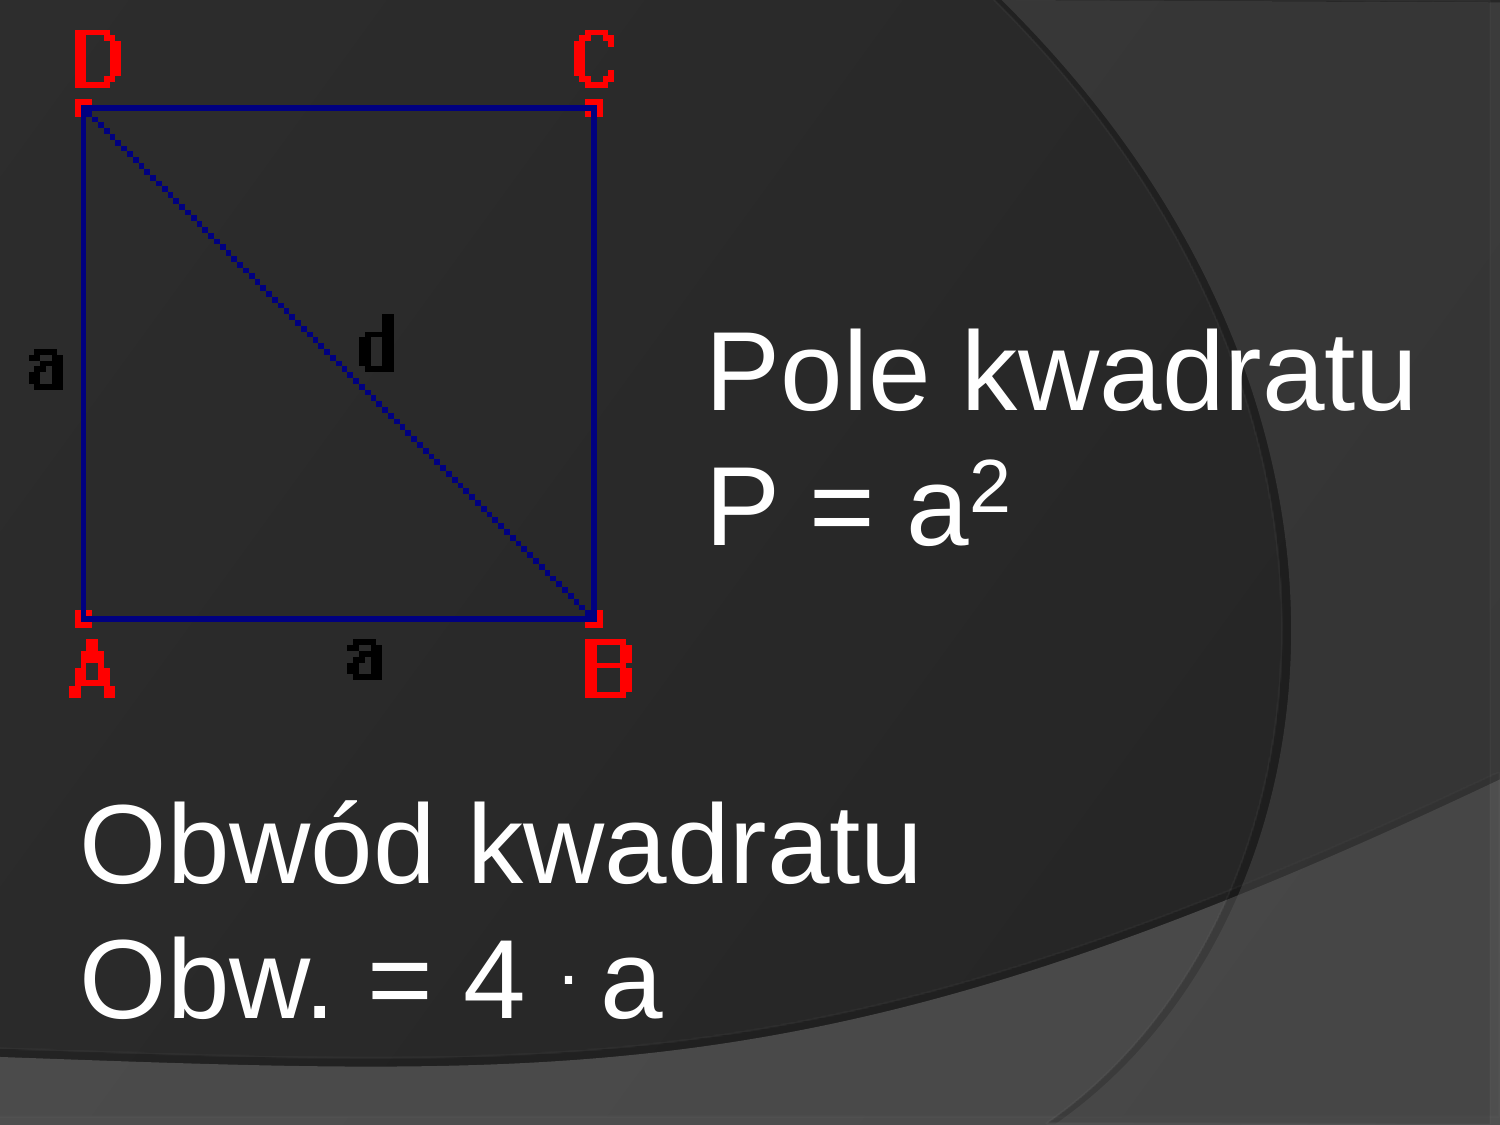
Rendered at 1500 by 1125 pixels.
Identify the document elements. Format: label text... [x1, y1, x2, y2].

text_box Obwód kwadratu Obw. = 4 . a [65, 763, 986, 1048]
text_box Pole kwadratu P = a2 [691, 291, 1434, 576]
picture [29, 31, 632, 698]
